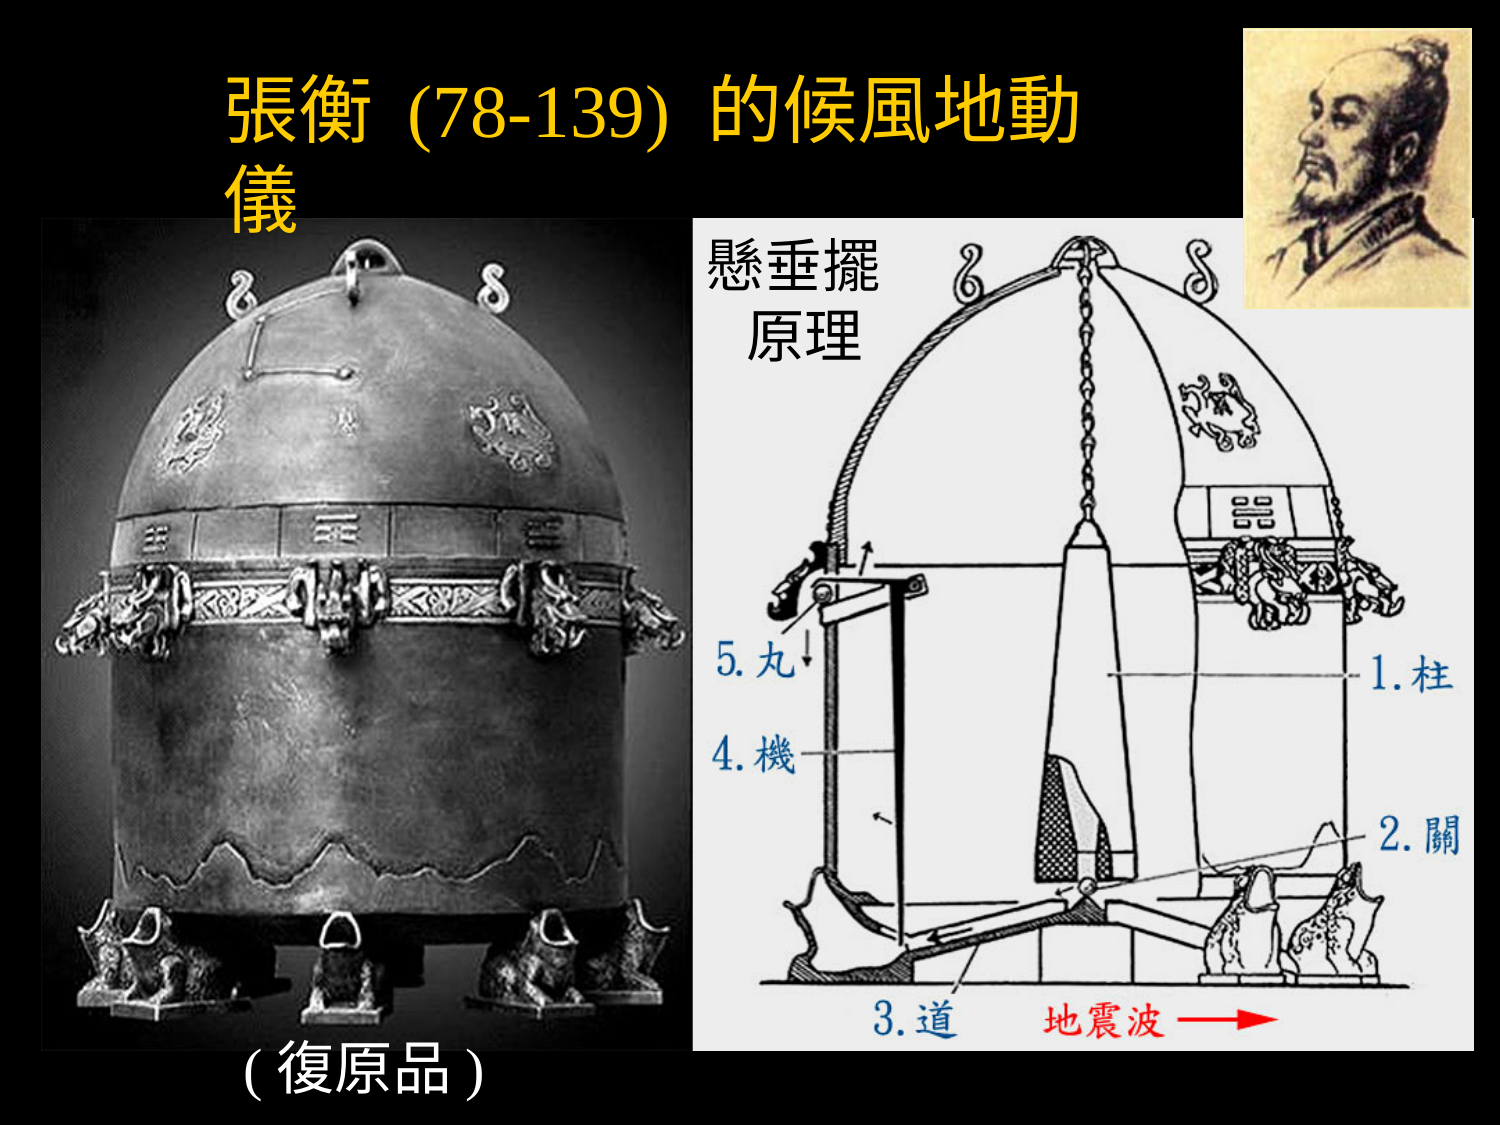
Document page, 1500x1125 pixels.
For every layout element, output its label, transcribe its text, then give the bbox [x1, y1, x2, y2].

chart [1243, 28, 1472, 309]
text_box 張衡 (78-139) 的候風地動儀 [208, 54, 1142, 251]
picture [41, 218, 1474, 1051]
text_box 懸垂擺 原理 [691, 221, 896, 377]
text_box (復原品) [228, 1023, 501, 1109]
